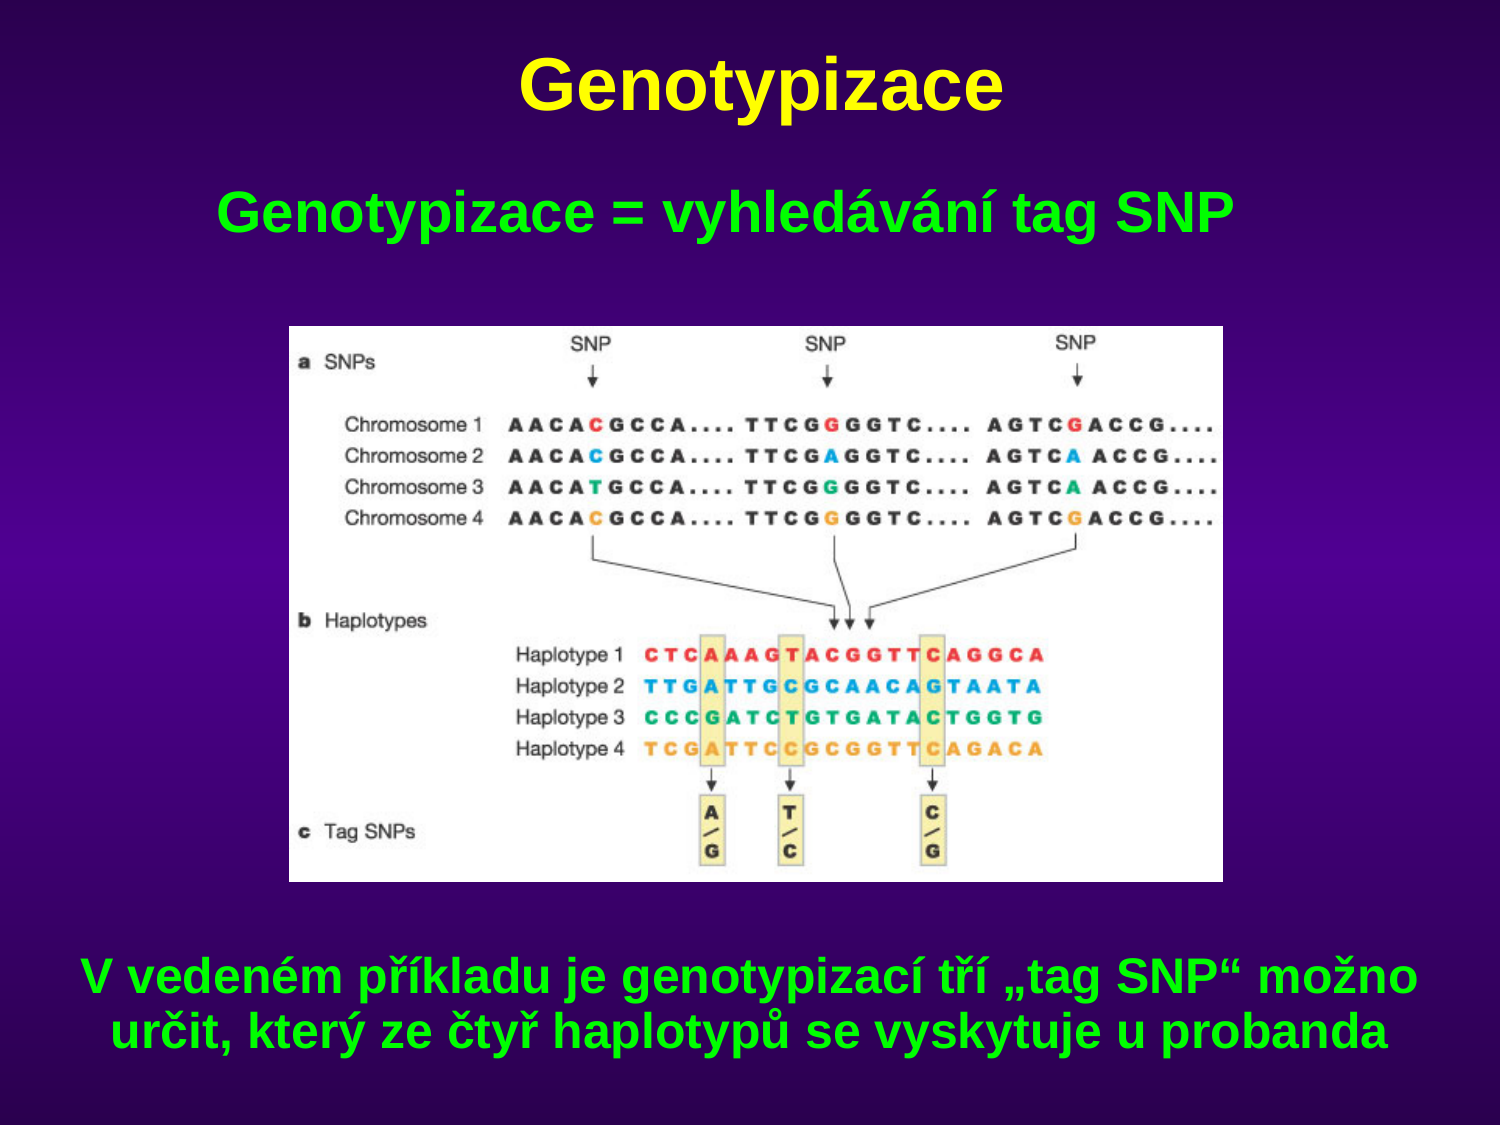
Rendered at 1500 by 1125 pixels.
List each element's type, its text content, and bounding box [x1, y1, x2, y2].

picture [289, 326, 1223, 882]
title Genotypizace [88, 30, 1436, 138]
text_box V vedeném příkladu je genotypizací tří „tag SNP“ možno určit, který ze čtyř haplotypů se vyskytuje u probanda [53, 940, 1447, 1094]
text_box Genotypizace = vyhledávání tag SNP [64, 172, 1388, 268]
